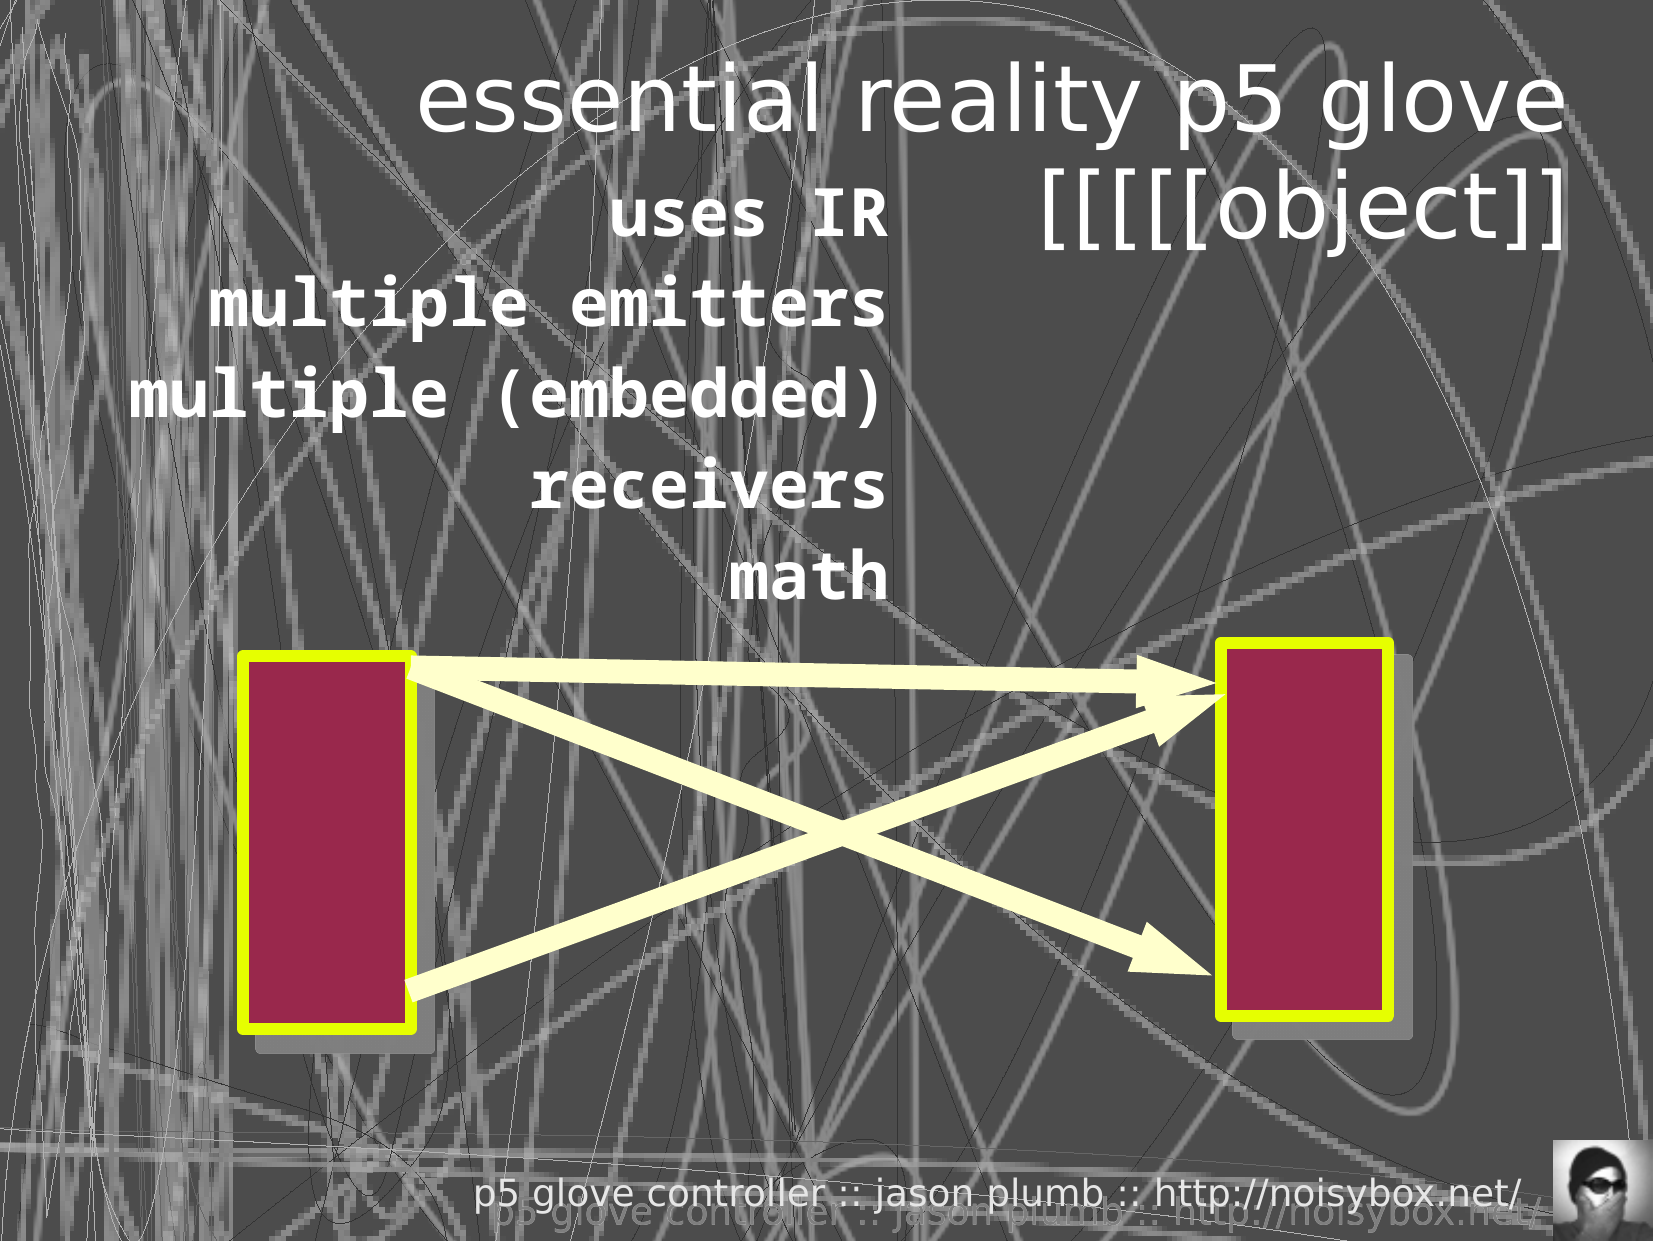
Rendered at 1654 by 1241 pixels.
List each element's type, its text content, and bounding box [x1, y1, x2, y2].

text_box p5 glove controller :: jason plumb :: http://noisybox.net/ [458, 1164, 1544, 1223]
text_box [243, 656, 411, 1030]
text_box uses IR multiple emitters multiple (embedded) receivers math [46, 193, 890, 590]
title essential reality p5 glove [[[[[object]] [82, 45, 1571, 261]
text_box [1220, 642, 1389, 1016]
picture [1553, 1140, 1653, 1241]
